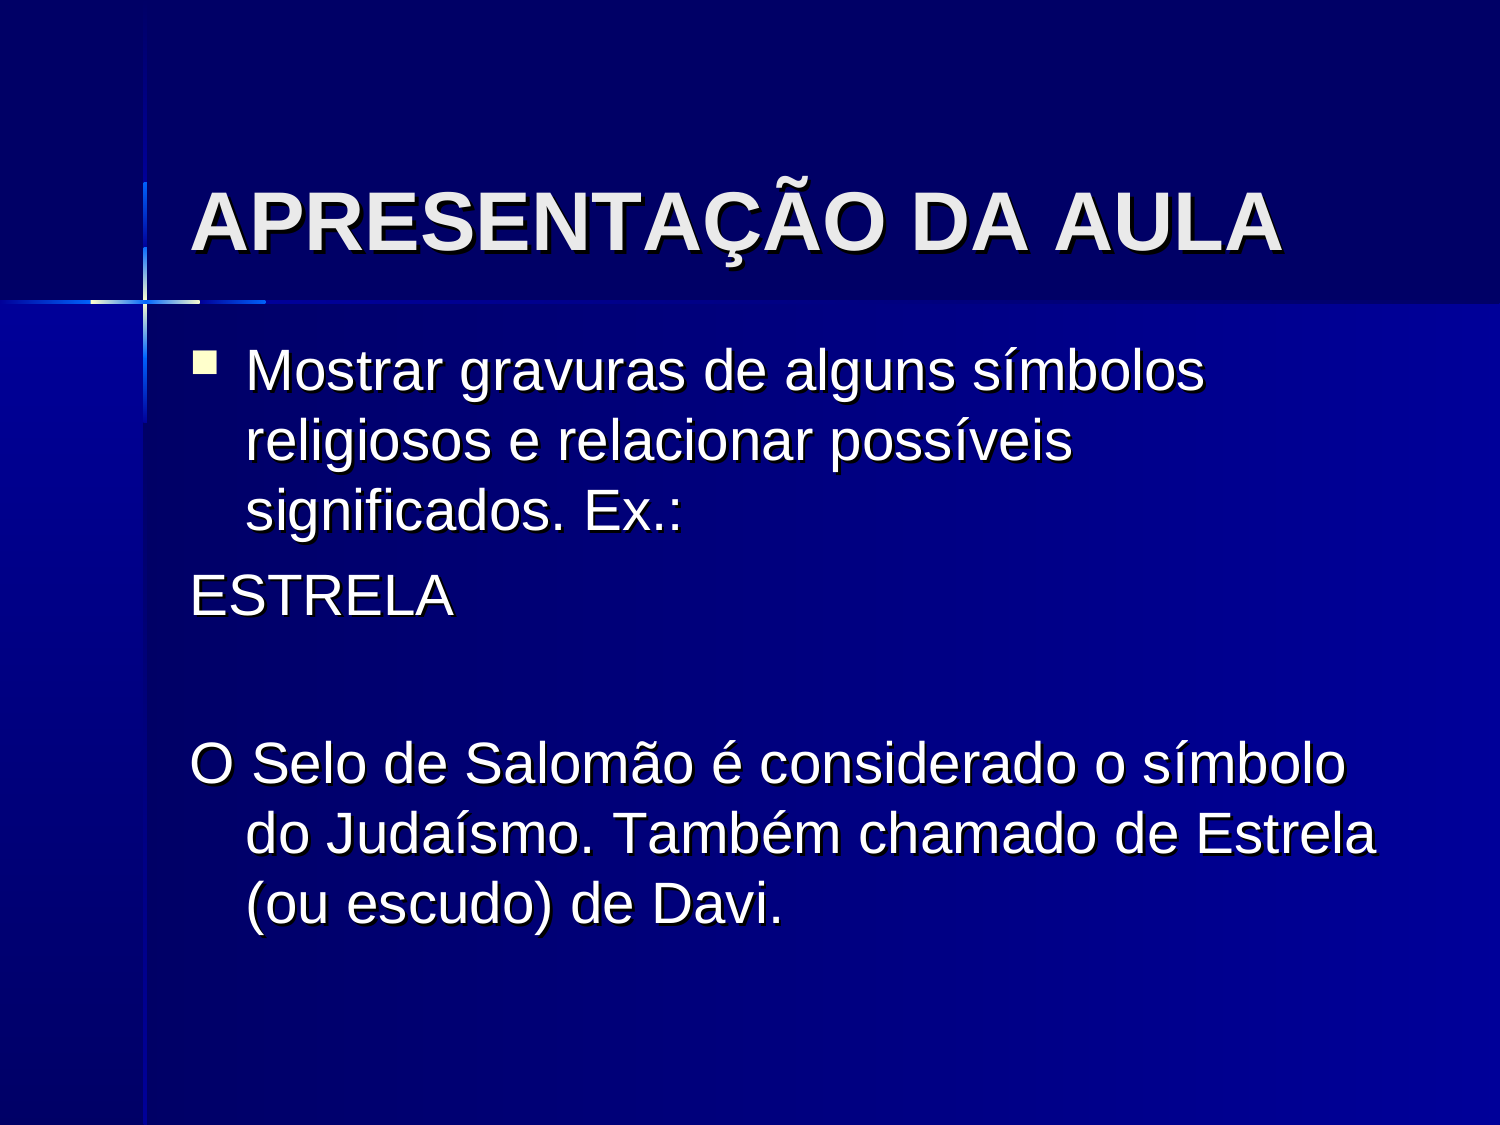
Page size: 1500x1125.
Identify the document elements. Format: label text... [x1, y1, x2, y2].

list Mostrar gravuras de alguns símbolos religiosos e relacionar possíveis significados. Ex.: ESTRELA O Selo de Salomão é considerado o símbolo do Judaísmo. Também chamado de Estrela (ou escudo) de Davi. [174, 324, 1413, 1000]
title APRESENTAÇÃO DA AULA [174, 49, 1413, 285]
